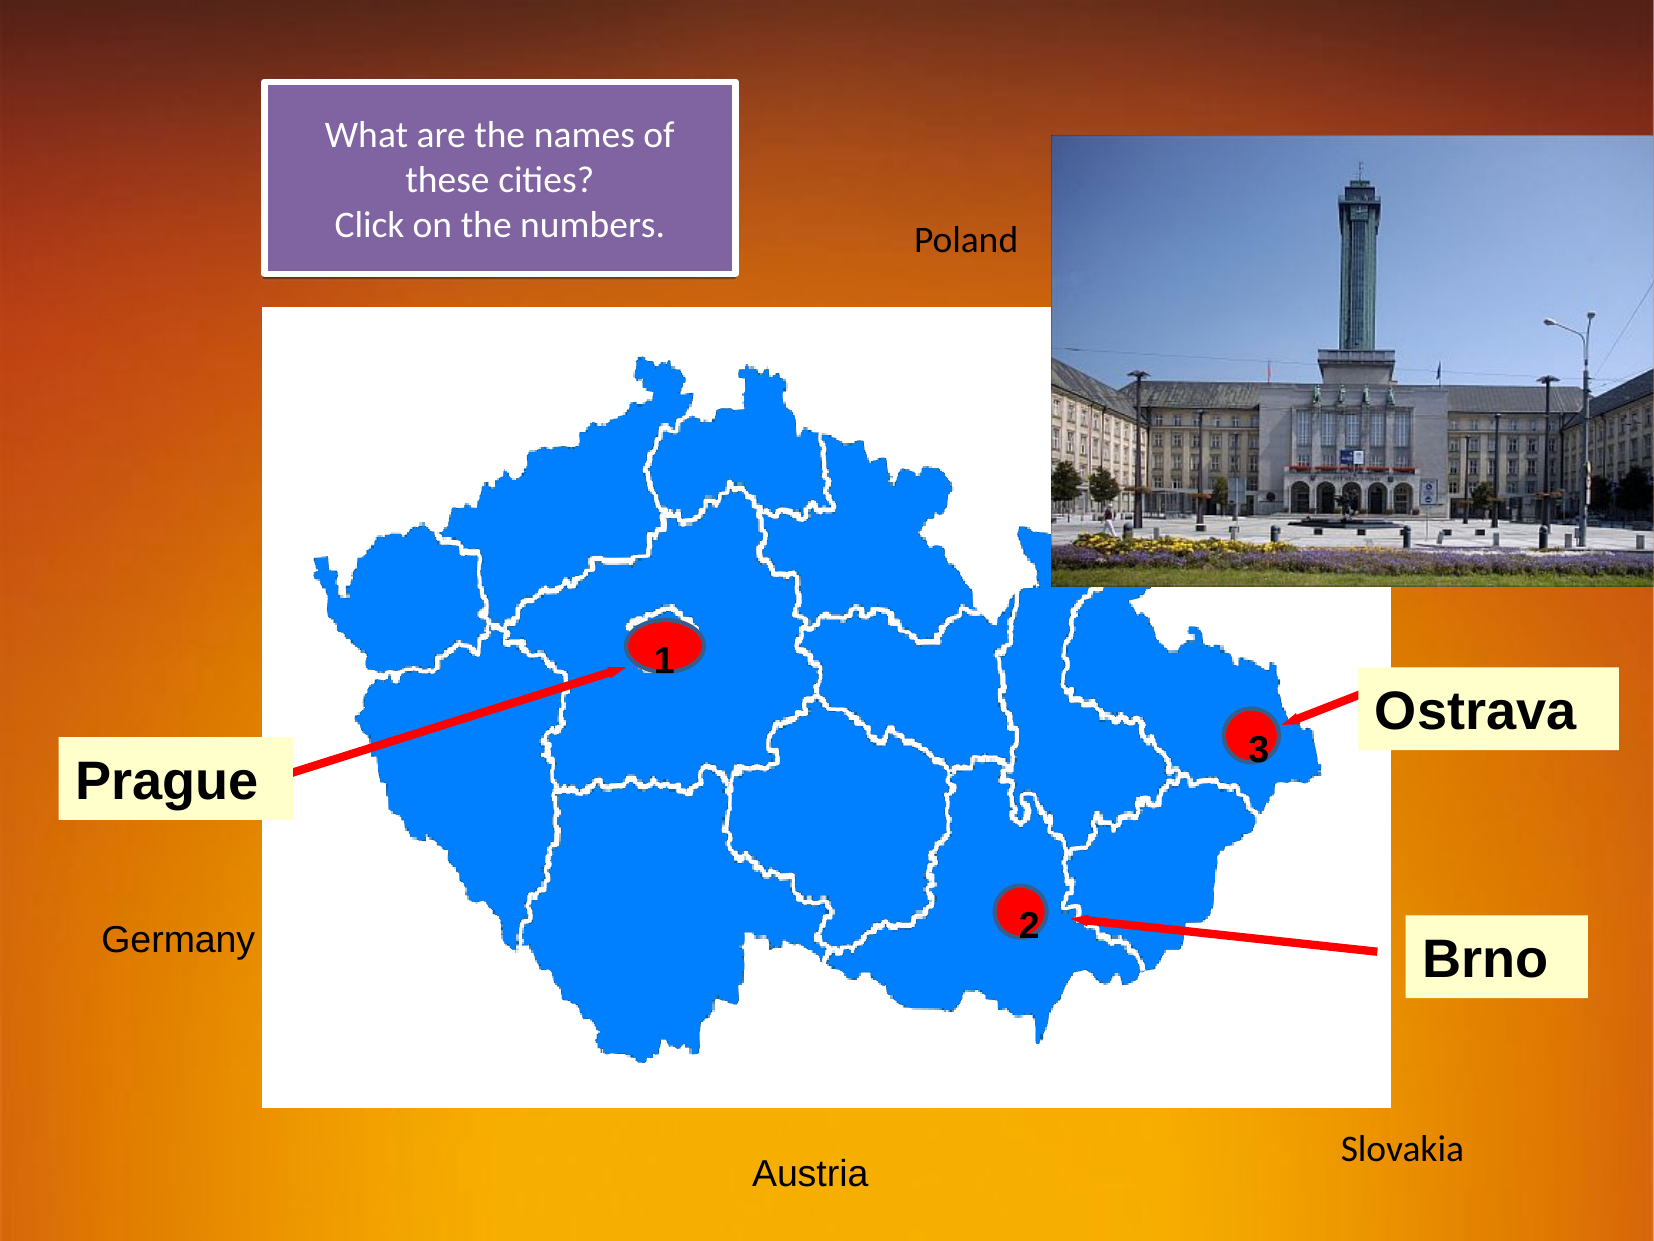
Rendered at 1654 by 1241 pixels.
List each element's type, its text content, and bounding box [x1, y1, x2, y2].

picture [0, 0, 1654, 1241]
text_box Austria [735, 1140, 971, 1203]
text_box Slovakia [1324, 1116, 1654, 1179]
text_box Ostrava [1358, 667, 1619, 751]
text_box What are the names of these cities? Click on the numbers. [265, 82, 736, 274]
text_box Prague [58, 737, 293, 820]
text_box Brno [1405, 915, 1588, 999]
text_box 1 [625, 620, 705, 672]
text_box 3 [1223, 708, 1279, 763]
text_box Poland [897, 206, 1051, 269]
text_box Germany [84, 906, 333, 969]
text_box 2 [994, 885, 1047, 938]
